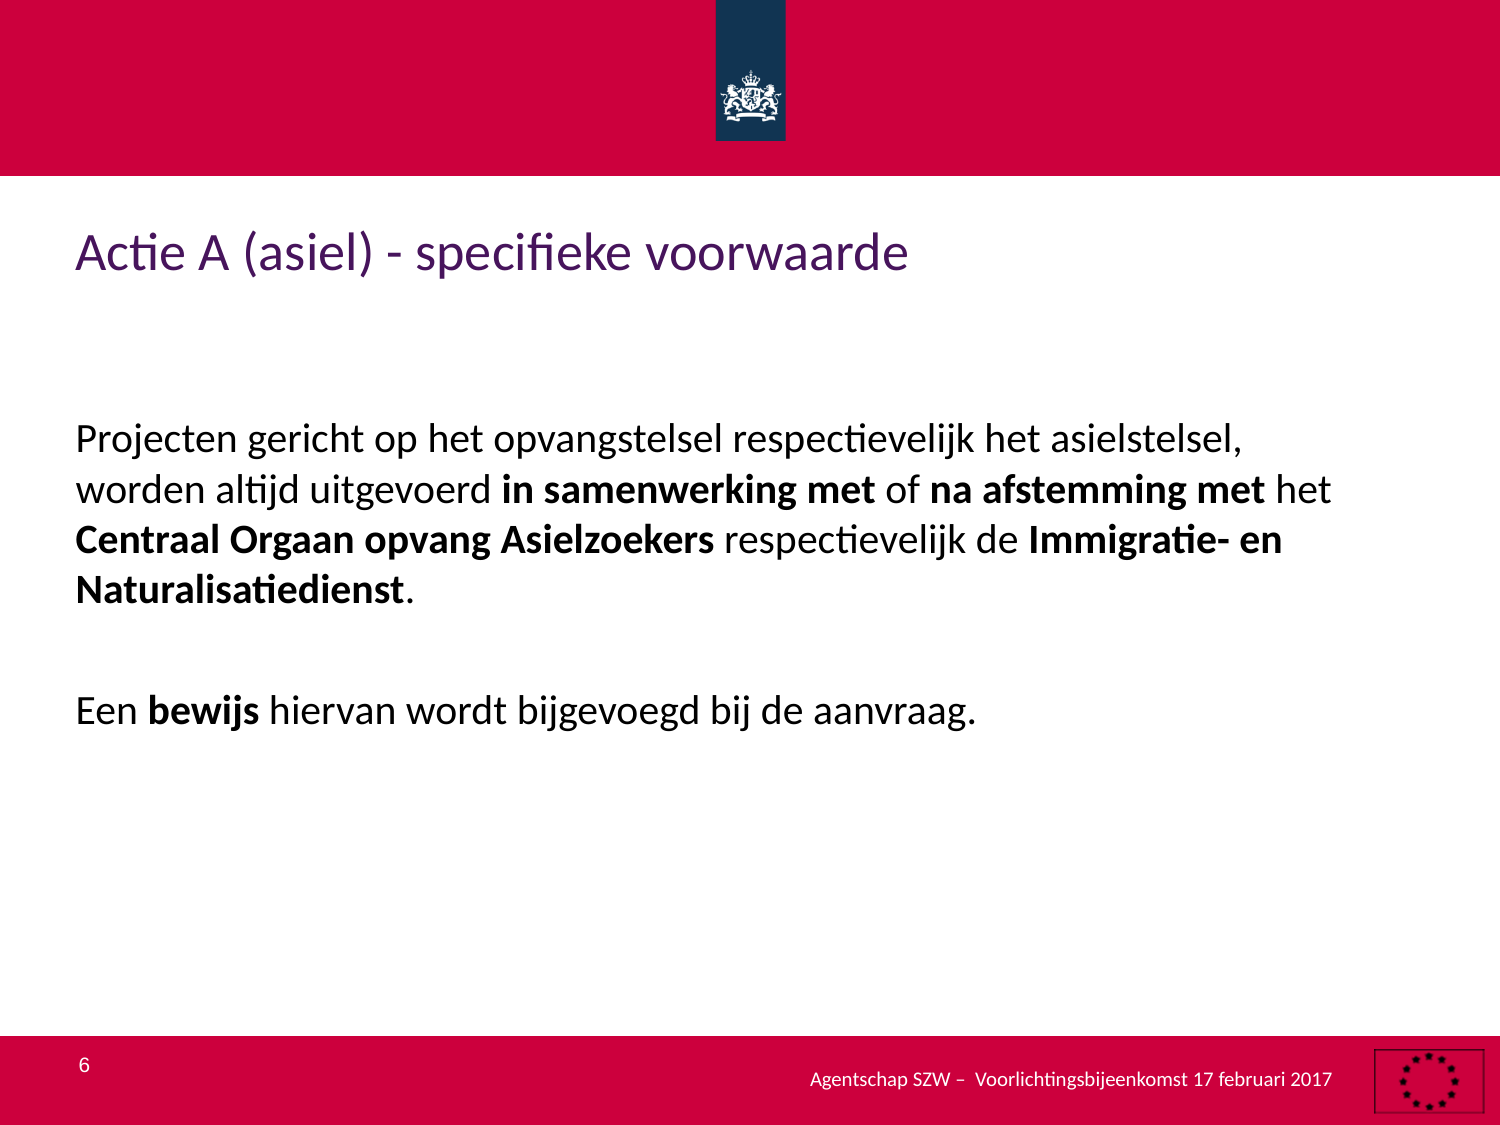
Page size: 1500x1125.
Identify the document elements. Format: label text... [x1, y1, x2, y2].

text_box [63, 1043, 181, 1104]
text_box Agentschap SZW – Voorlichtingsbijeenkomst 17 februari 2017 [795, 1058, 1374, 1109]
picture [1374, 1049, 1486, 1115]
title Actie A (asiel) - specifieke voorwaarde [60, 202, 1383, 297]
list Projecten gericht op het opvangstelsel respectievelijk het asielstelsel, worden altijd uitgevoerd in samenwerking met of na afstemming met het Centraal Orgaan opvang Asielzoekers respectievelijk de Immigratie- en Naturalisatiedienst. Een bewijs hiervan wordt bijgevoegd bij de aanvraag. [60, 297, 1350, 997]
